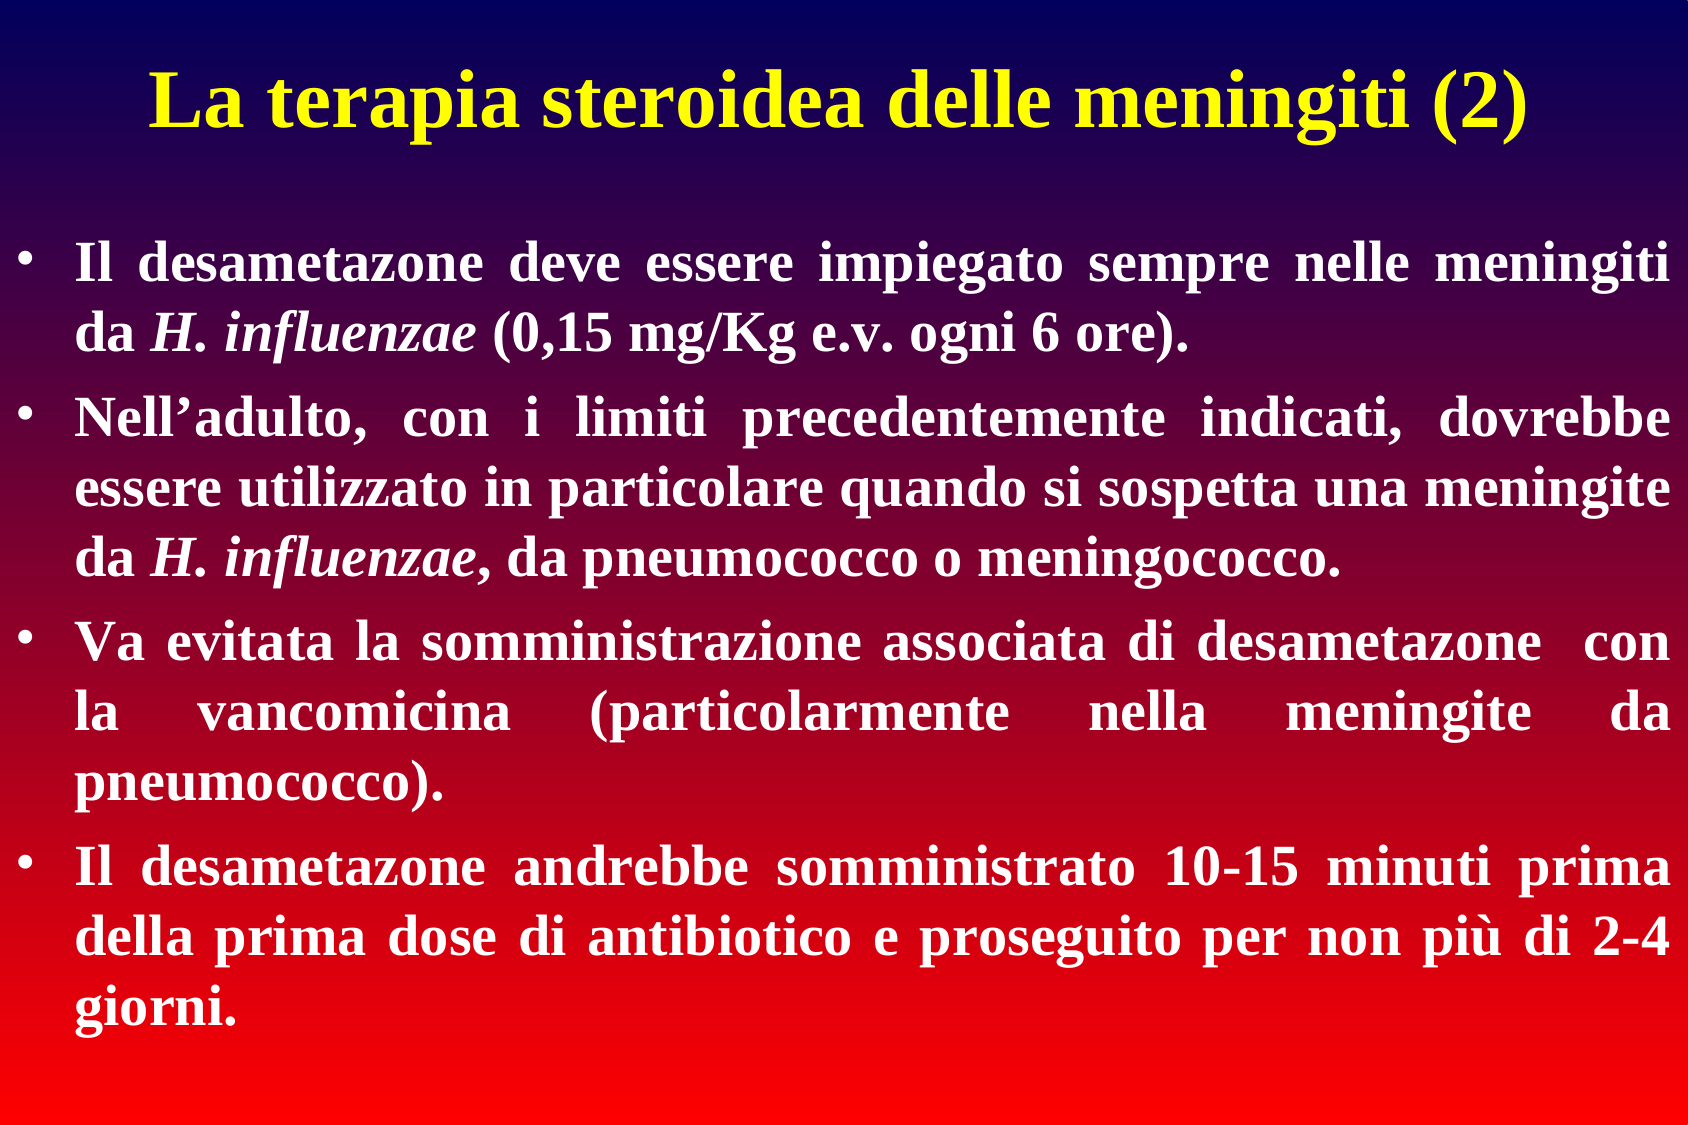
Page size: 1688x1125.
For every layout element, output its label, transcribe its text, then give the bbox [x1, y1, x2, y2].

text_box La terapia steroidea delle meningiti (2) [122, 0, 1557, 188]
text_box Il desametazone deve essere impiegato sempre nelle meningiti da H. influenzae (0,15 mg/Kg e.v. ogni 6 ore). Nell’adulto, con i limiti precedentemente indicati, dovrebbe essere utilizzato in particolare quando si sospetta una meningite da H. influenzae, da pneumococco o meningococco. Va evitata la somministrazione associata di desametazone con la vancomicina (particolarmente nella meningite da pneumococco). Il desametazone andrebbe somministrato 10-15 minuti prima della prima dose di antibiotico e proseguito per non più di 2-4 giorni. [0, 215, 1688, 1059]
